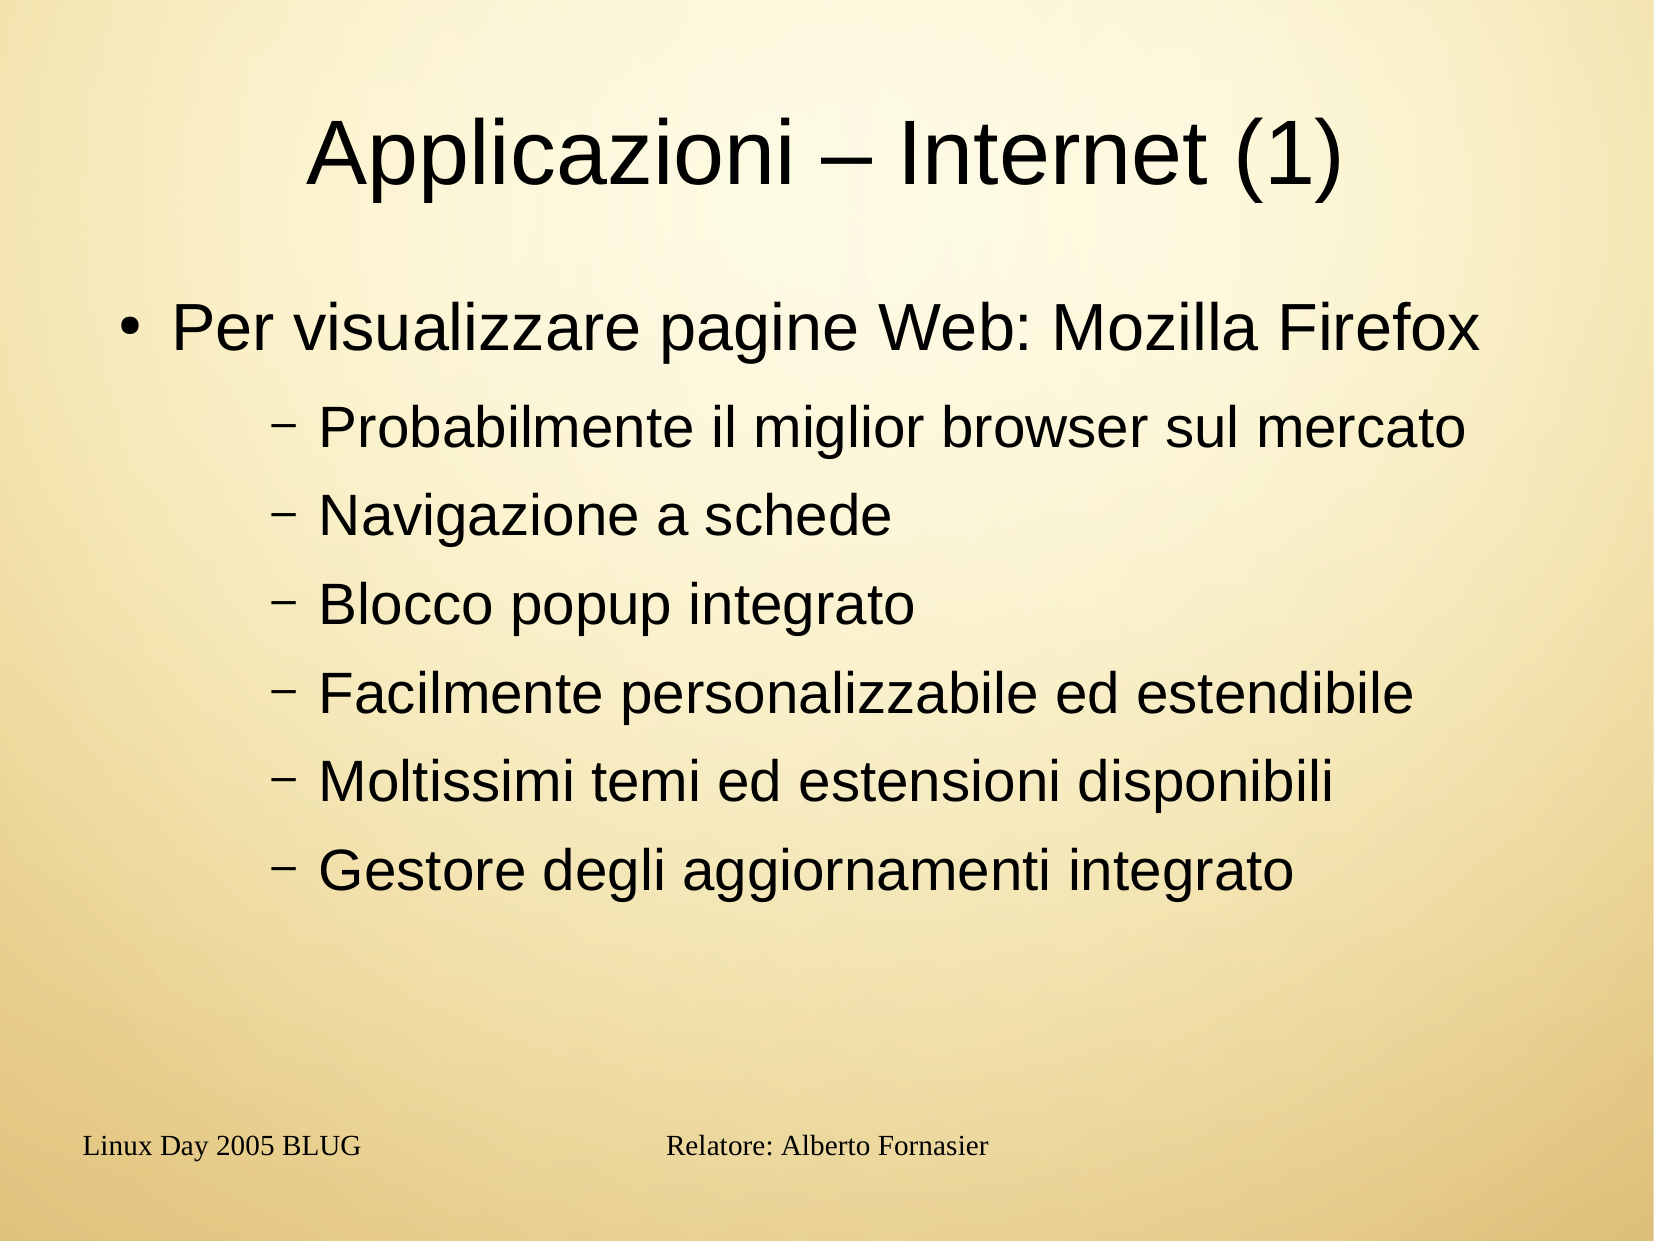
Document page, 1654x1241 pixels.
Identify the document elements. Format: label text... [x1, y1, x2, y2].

title Applicazioni – Internet (1) [82, 49, 1571, 257]
list Per visualizzare pagine Web: Mozilla Firefox Probabilmente il miglior browser sul mercato Navigazione a schede Blocco popup integrato Facilmente personalizzabile ed estendibile Moltissimi temi ed estensioni disponibili Gestore degli aggiornamenti integrato [82, 290, 1571, 1109]
picture [0, 0, 1654, 1241]
